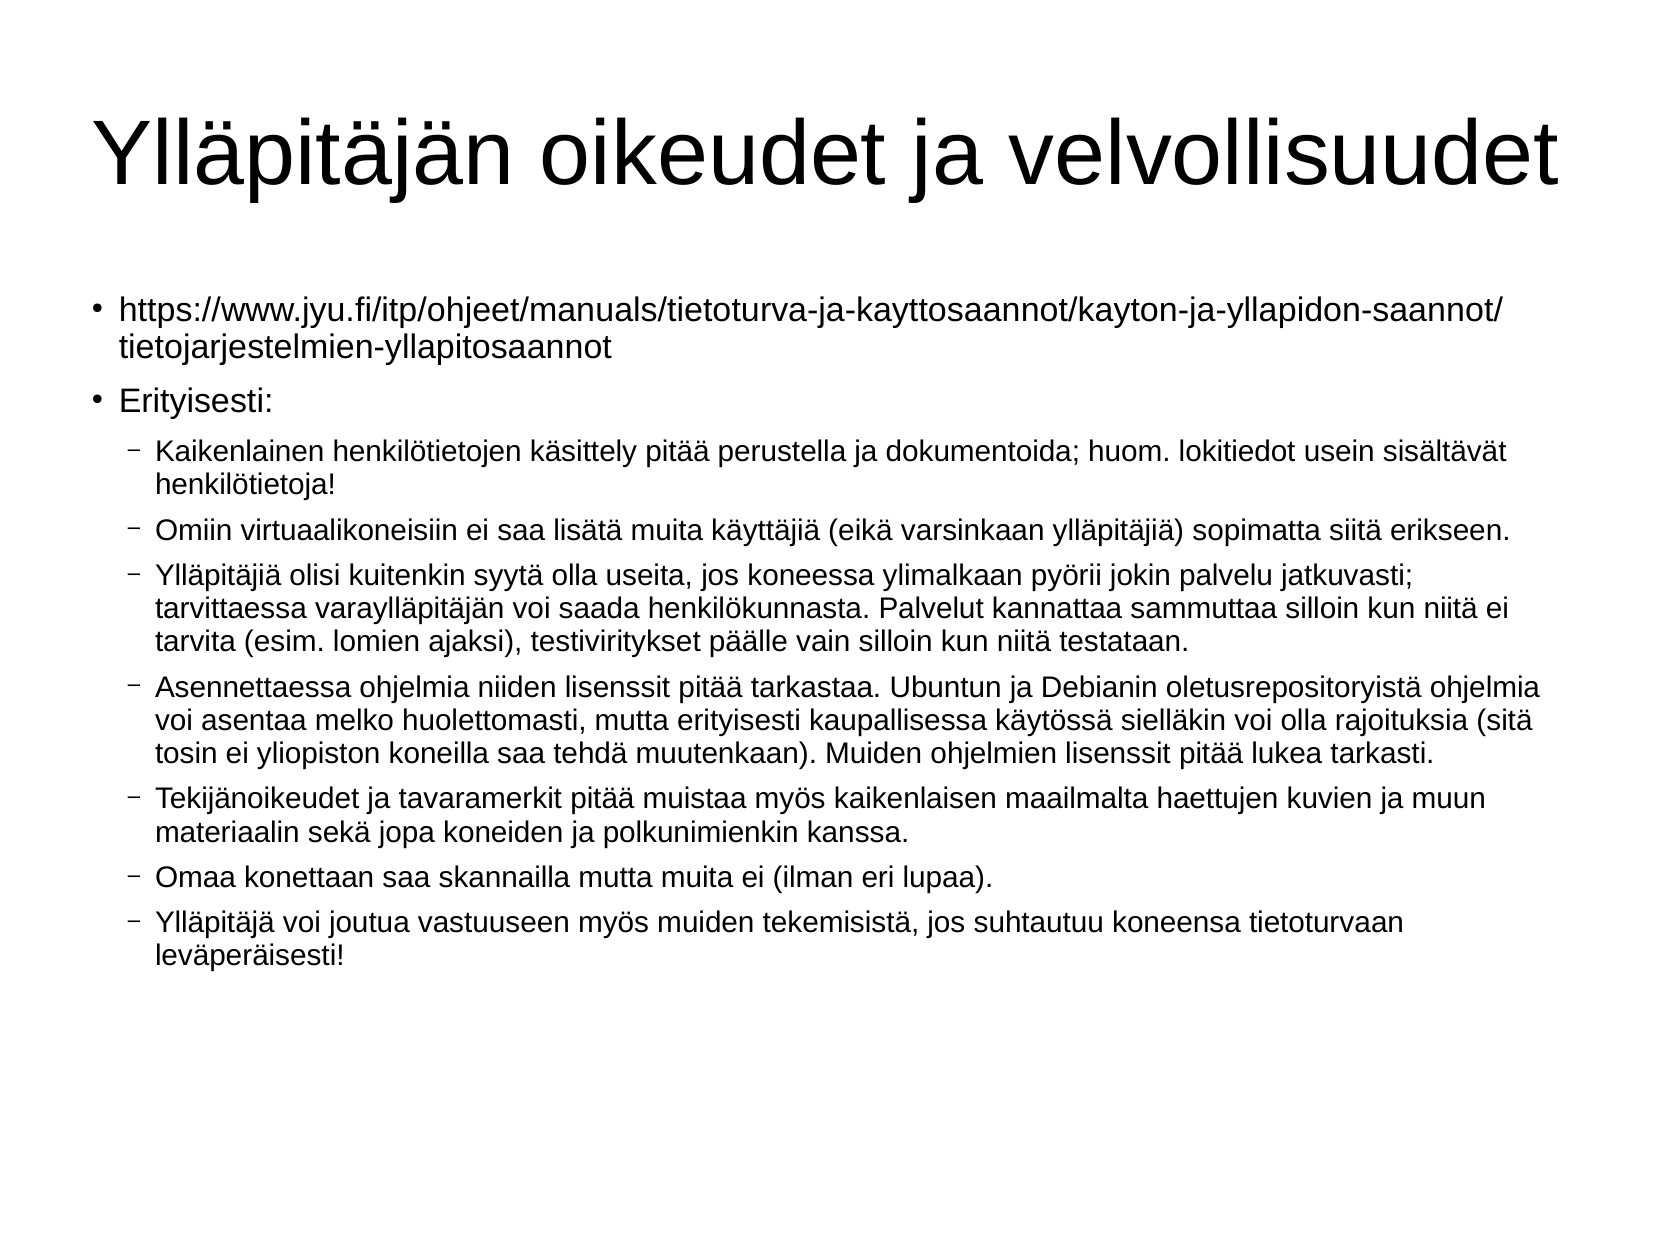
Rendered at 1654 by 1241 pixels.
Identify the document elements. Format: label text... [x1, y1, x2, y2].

list https://www.jyu.fi/itp/ohjeet/manuals/tietoturva-ja-kayttosaannot/kayton-ja-yllapidon-saannot/tietojarjestelmien-yllapitosaannot Erityisesti: Kaikenlainen henkilötietojen käsittely pitää perustella ja dokumentoida; huom. lokitiedot usein sisältävät henkilötietoja! Omiin virtuaalikoneisiin ei saa lisätä muita käyttäjiä (eikä varsinkaan ylläpitäjiä) sopimatta siitä erikseen. Ylläpitäjiä olisi kuitenkin syytä olla useita, jos koneessa ylimalkaan pyörii jokin palvelu jatkuvasti; tarvittaessa varaylläpitäjän voi saada henkilökunnasta. Palvelut kannattaa sammuttaa silloin kun niitä ei tarvita (esim. lomien ajaksi), testiviritykset päälle vain silloin kun niitä testataan. Asennettaessa ohjelmia niiden lisenssit pitää tarkastaa. Ubuntun ja Debianin oletusrepositoryistä ohjelmia voi asentaa melko huolettomasti, mutta erityisesti kaupallisessa käytössä sielläkin voi olla rajoituksia (sitä tosin ei yliopiston koneilla saa tehdä muutenkaan). Muiden ohjelmien lisenssit pitää lukea tarkasti. Tekijänoikeudet ja tavaramerkit pitää muistaa myös kaikenlaisen maailmalta haettujen kuvien ja muun materiaalin sekä jopa koneiden ja polkunimienkin kanssa. Omaa konettaan saa skannailla mutta muita ei (ilman eri lupaa). Ylläpitäjä voi joutua vastuuseen myös muiden tekemisistä, jos suhtautuu koneensa tietoturvaan leväperäisesti! [82, 290, 1571, 1010]
title Ylläpitäjän oikeudet ja velvollisuudet [82, 49, 1571, 257]
